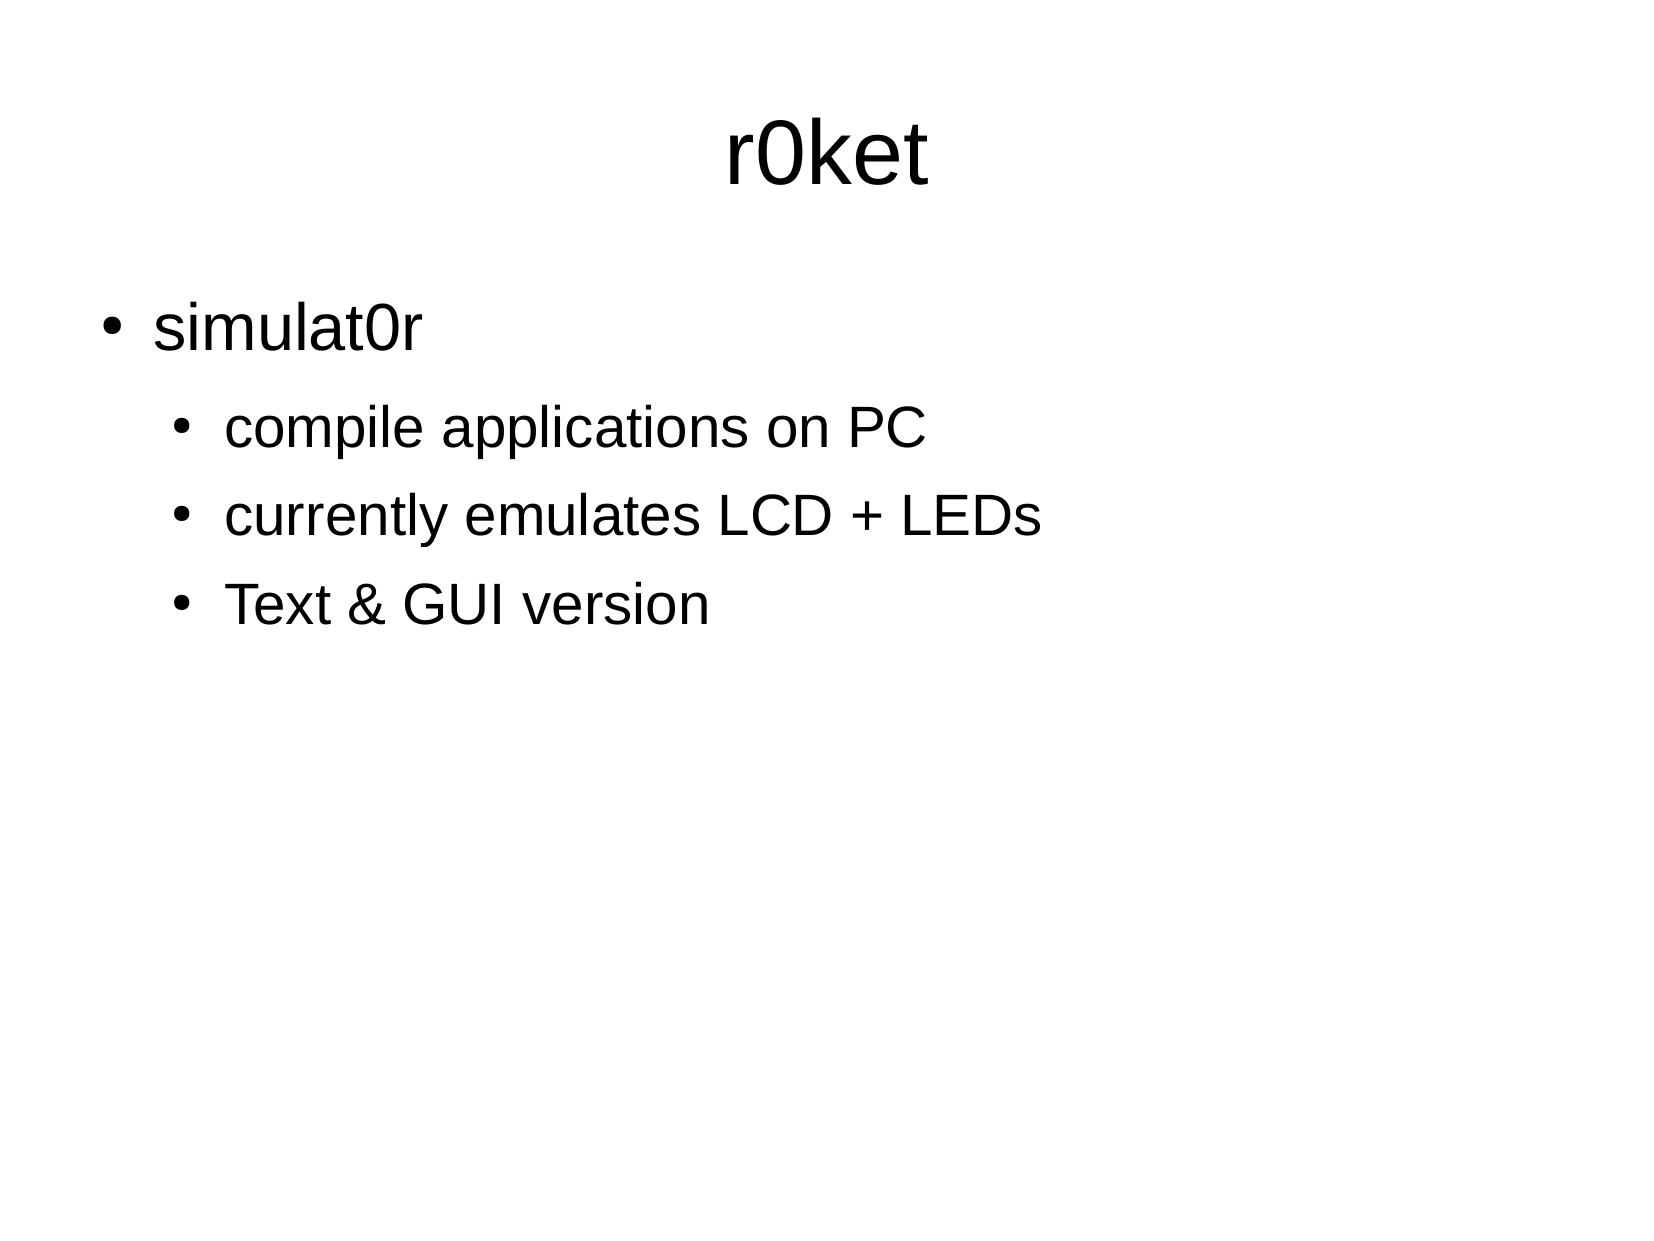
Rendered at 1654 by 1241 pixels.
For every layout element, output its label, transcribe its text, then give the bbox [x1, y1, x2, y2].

title r0ket [82, 49, 1571, 257]
list simulat0r compile applications on PC currently emulates LCD + LEDs Text & GUI version [82, 290, 1571, 1109]
